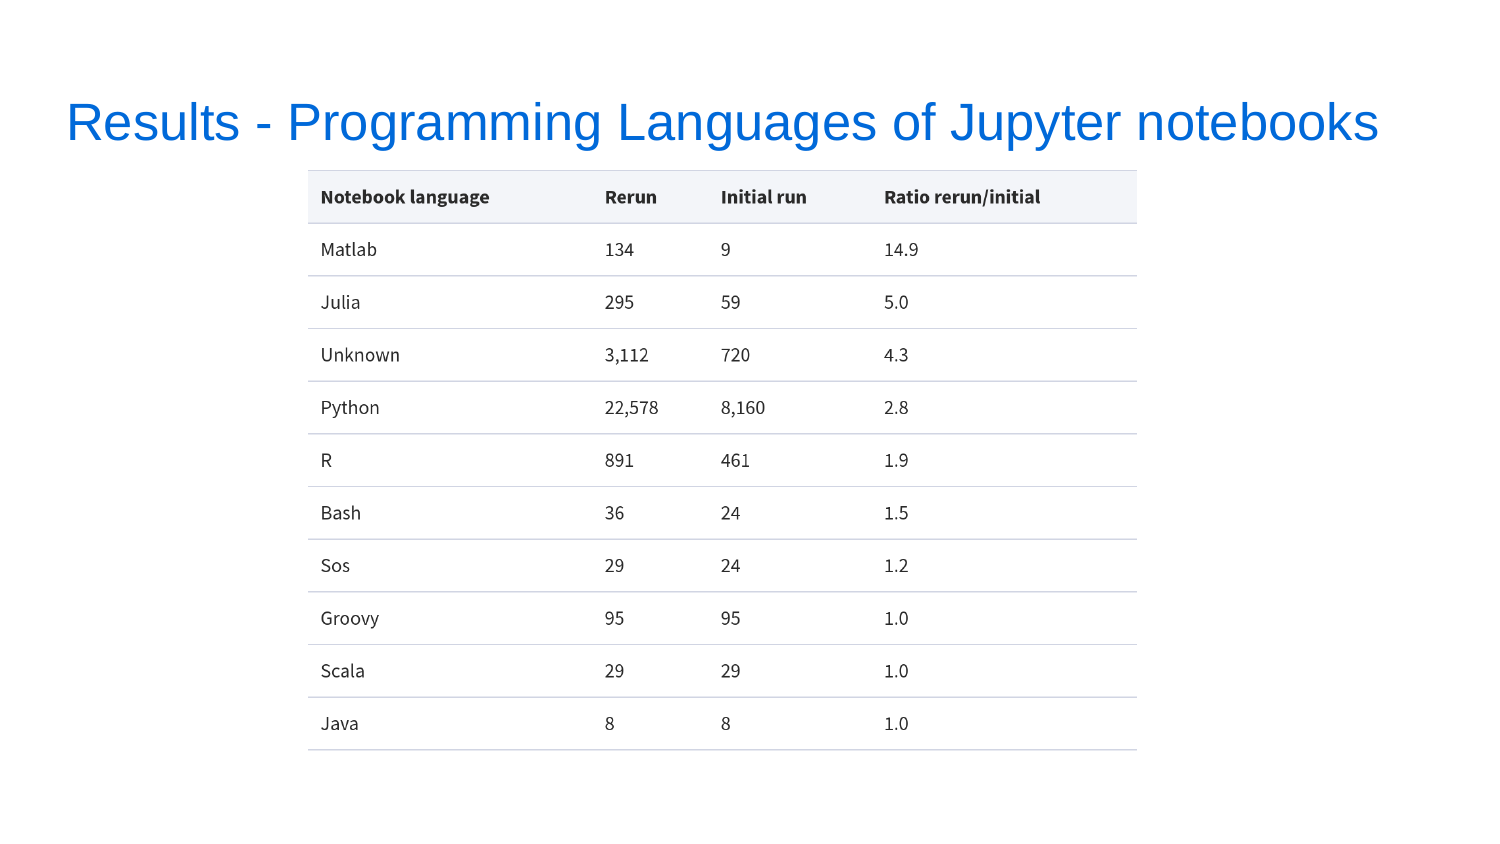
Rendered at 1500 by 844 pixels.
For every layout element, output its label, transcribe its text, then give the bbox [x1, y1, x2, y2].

title Results - Programming Languages of Jupyter notebooks [51, 72, 1449, 167]
picture [297, 157, 1147, 756]
